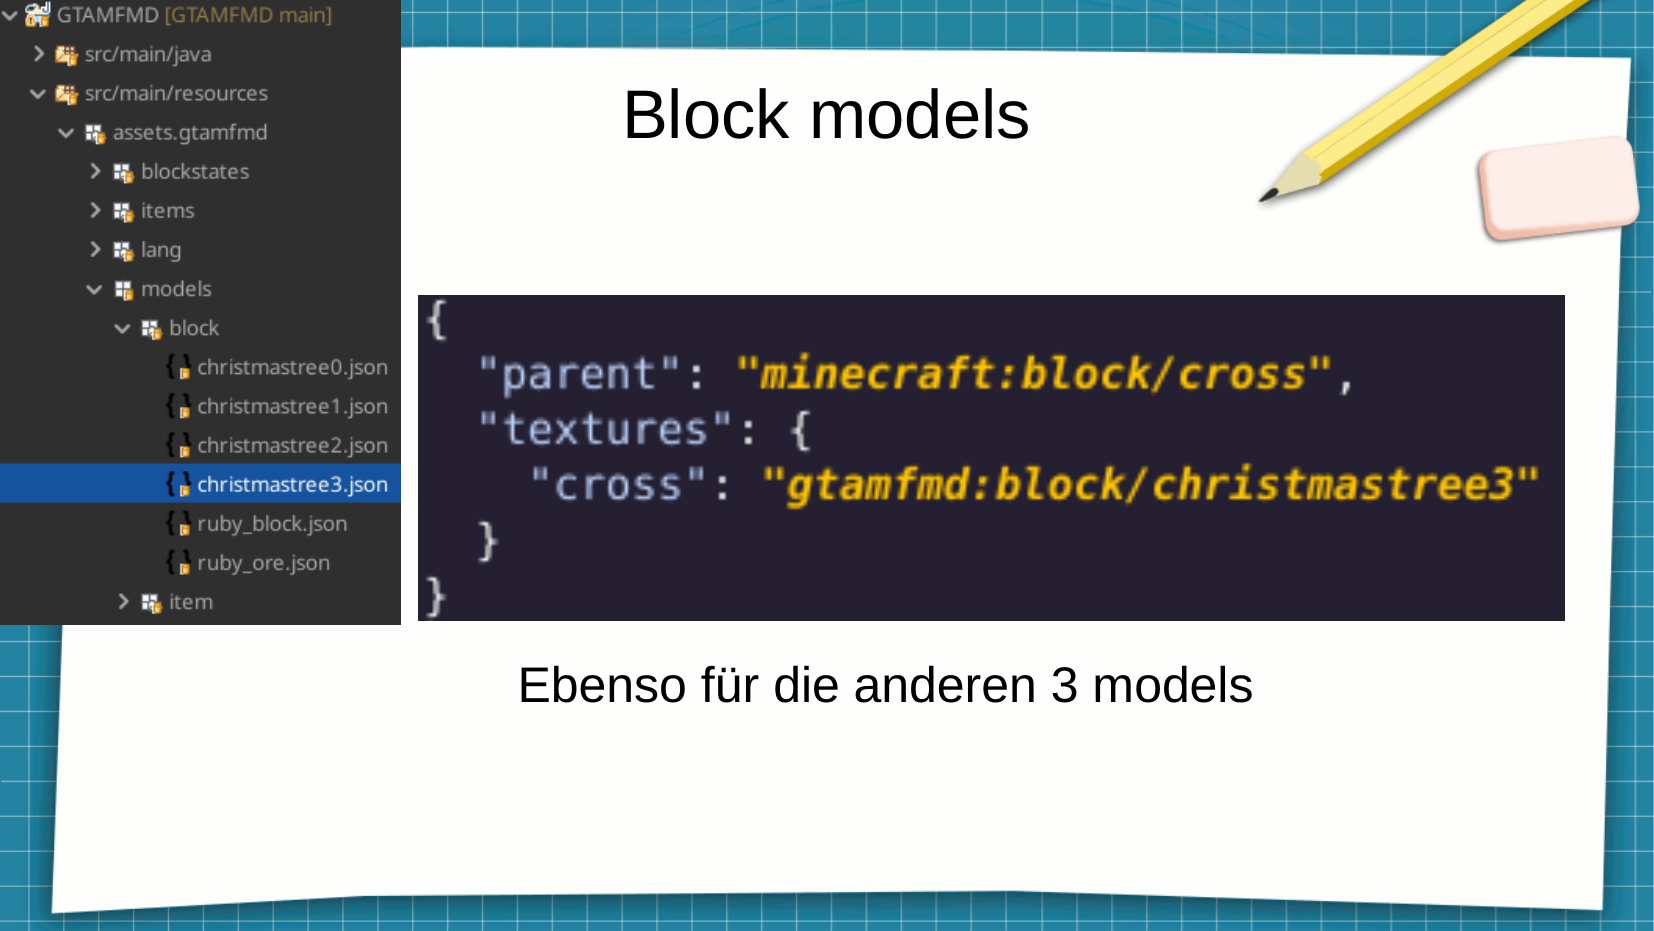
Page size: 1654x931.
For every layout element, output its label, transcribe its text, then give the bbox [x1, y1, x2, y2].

text_box Ebenso für die anderen 3 models [324, 649, 1447, 798]
picture [0, 0, 1654, 931]
title Block models [401, 37, 1571, 193]
